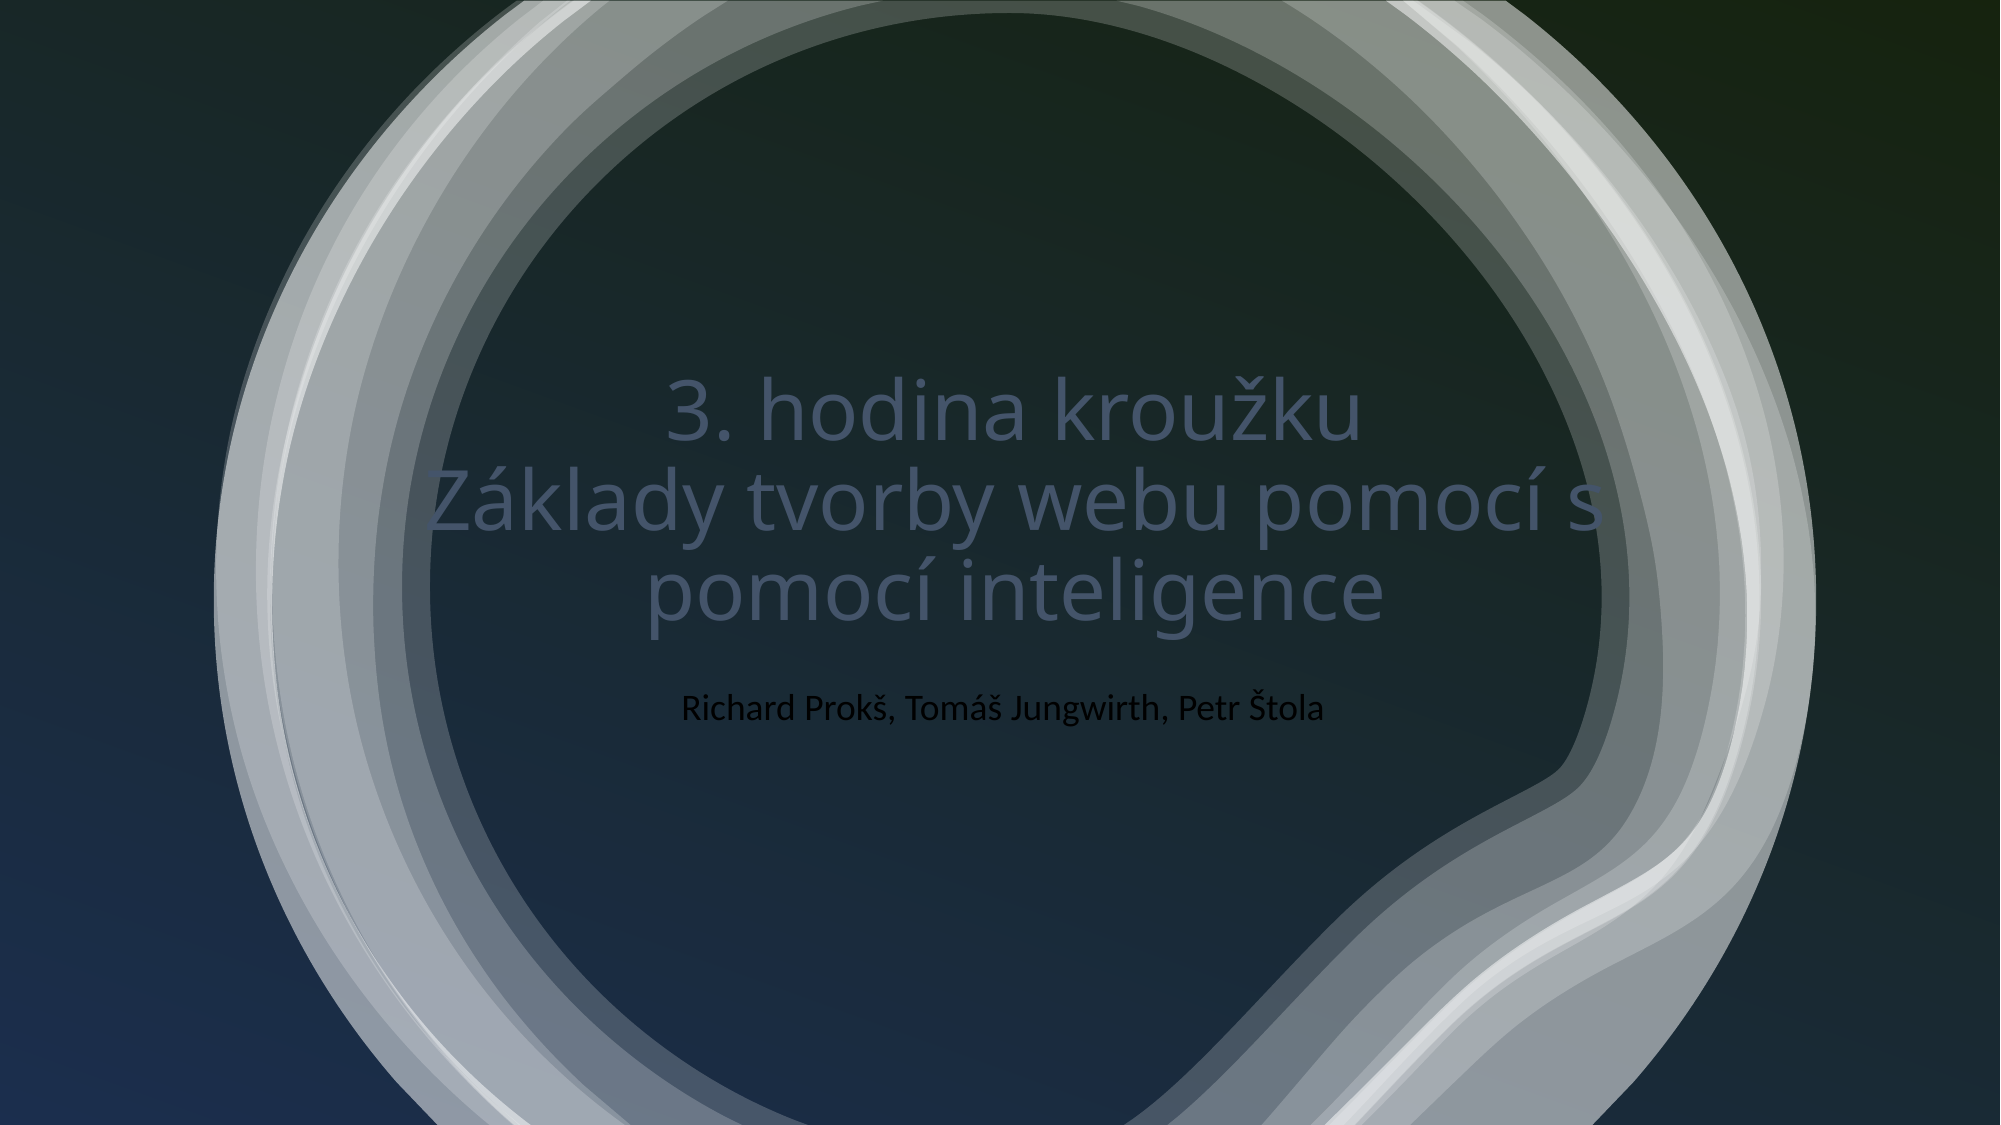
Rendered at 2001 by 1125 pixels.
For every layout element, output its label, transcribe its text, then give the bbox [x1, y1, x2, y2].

subtitle Richard Prokš, Tomáš Jungwirth, Petr Štola [251, 680, 1756, 1087]
text_box [0, 0, 2000, 1125]
title 3. hodina kroužku Základy tvorby webu pomocí s pomocí inteligence [275, 266, 1756, 646]
